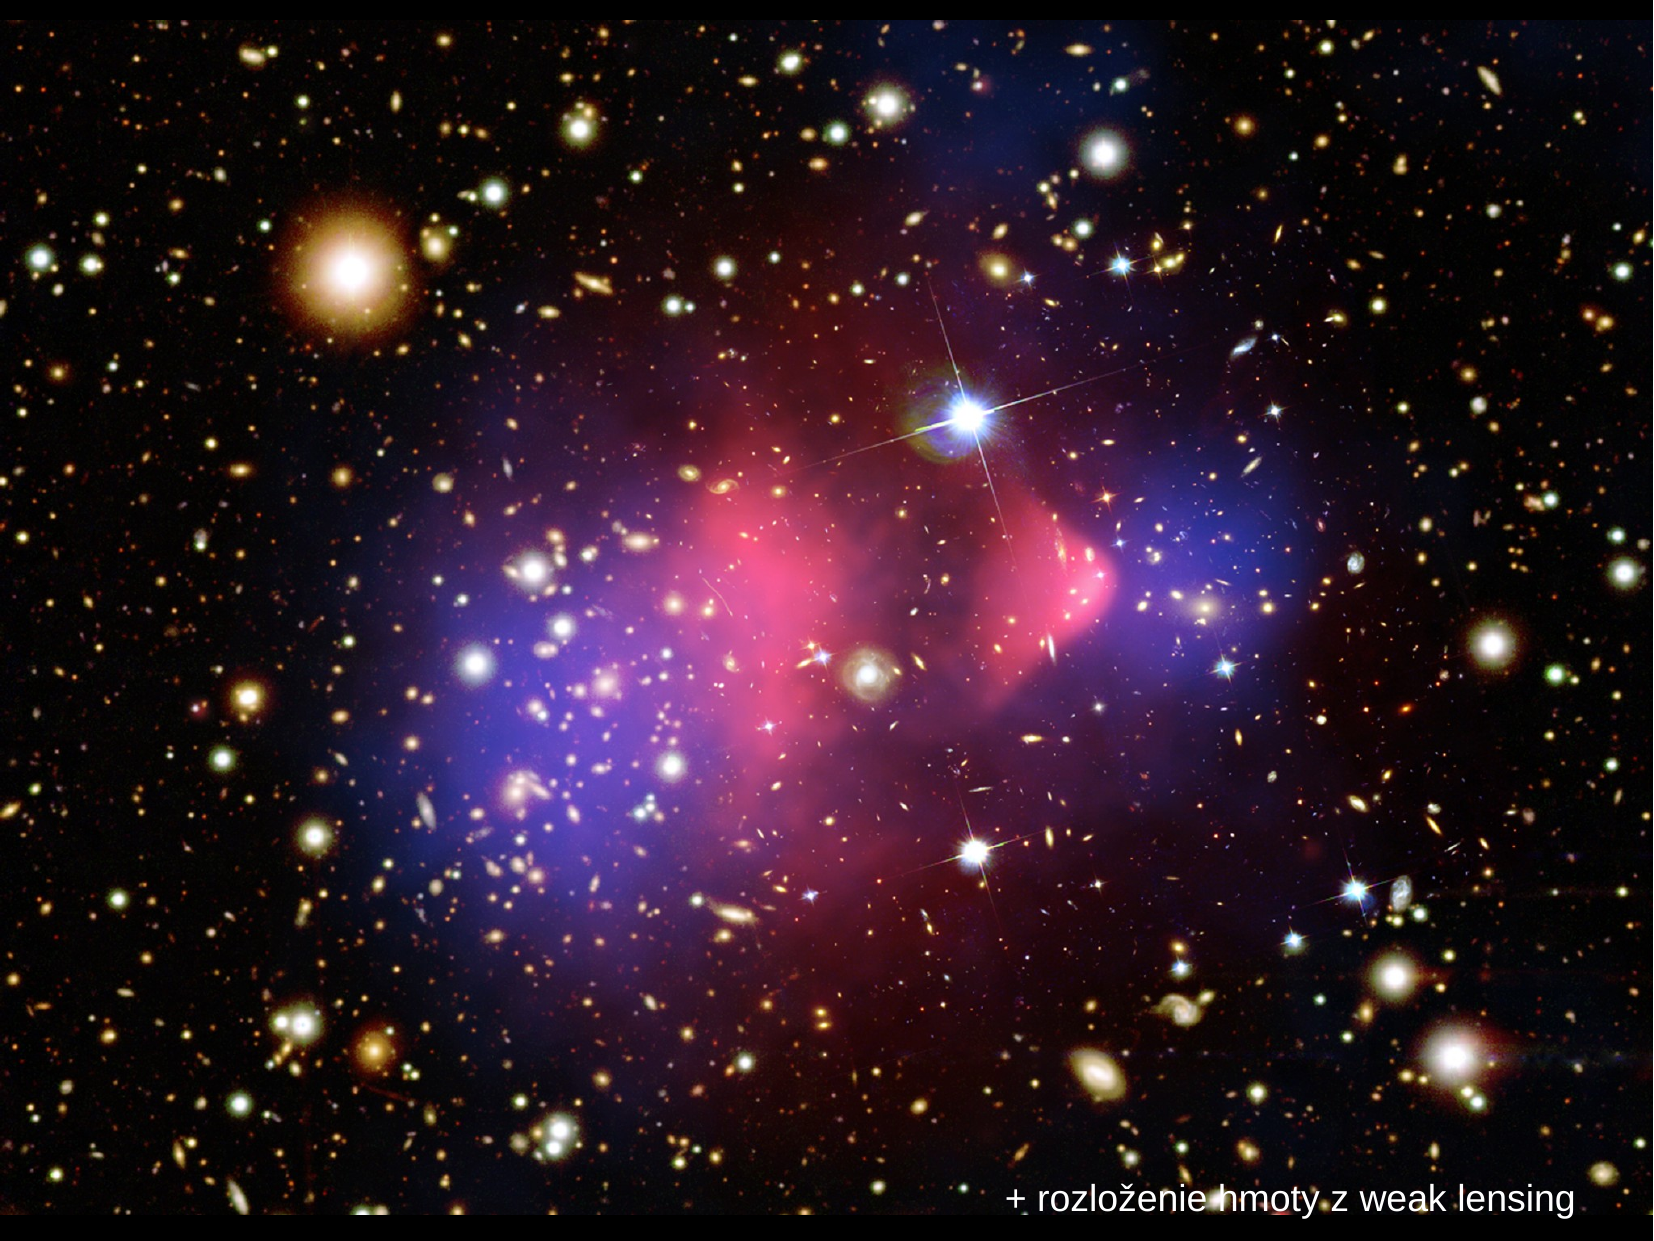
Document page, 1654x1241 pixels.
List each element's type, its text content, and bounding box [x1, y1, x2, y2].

text_box + rozloženie hmoty z weak lensing [990, 1170, 1621, 1231]
picture [0, 20, 1653, 1216]
